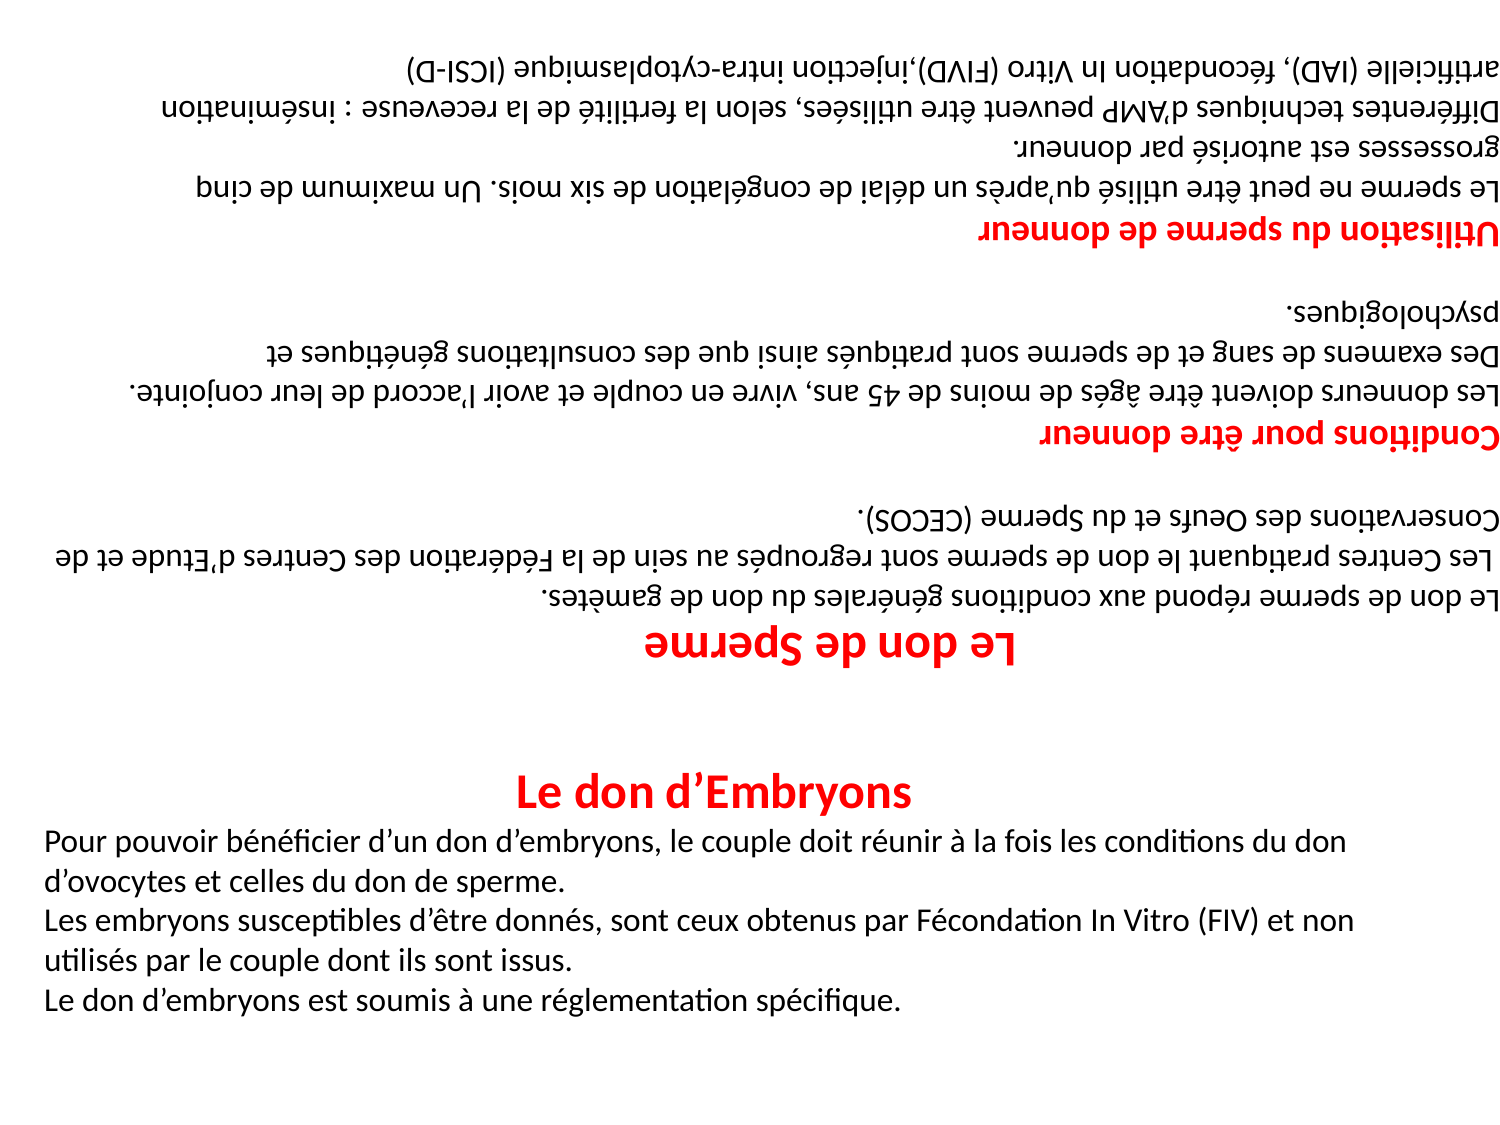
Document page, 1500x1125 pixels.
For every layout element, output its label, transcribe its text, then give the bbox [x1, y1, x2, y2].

text_box Le don d’Embryons Pour pouvoir bénéficier d’un don d’embryons, le couple doit réunir à la fois les conditions du don d’ovocytes et celles du don de sperme. Les embryons susceptibles d’être donnés, sont ceux obtenus par Fécondation In Vitro (FIV) et non utilisés par le couple dont ils sont issus. Le don d’embryons est soumis à une réglementation spécifique. [29, 751, 1459, 1106]
text_box Le don de Sperme Le don de sperme répond aux conditions générales du don de gamètes. Les Centres pratiquant le don de sperme sont regroupés au sein de la Fédération des Centres d’Etude et de Conservations des Oeufs et du Sperme (CECOS). Conditions pour être donneur Les donneurs doivent être âgés de moins de 45 ans, vivre en couple et avoir l’accord de leur conjointe. Des examens de sang et de sperme sont pratiqués ainsi que des consultations génétiques et psychologiques. Utilisation du sperme de donneur Le sperme ne peut être utilisé qu’après un délai de congélation de six mois. Un maximum de cinq grossesses est autorisé par donneur. Différentes techniques d’AMP peuvent être utilisées, selon la fertilité de la receveuse : insémination artificielle (IAD), fécondation In Vitro (FIVD),injection intra-cytoplasmique (ICSI-D) [53, 54, 1500, 684]
